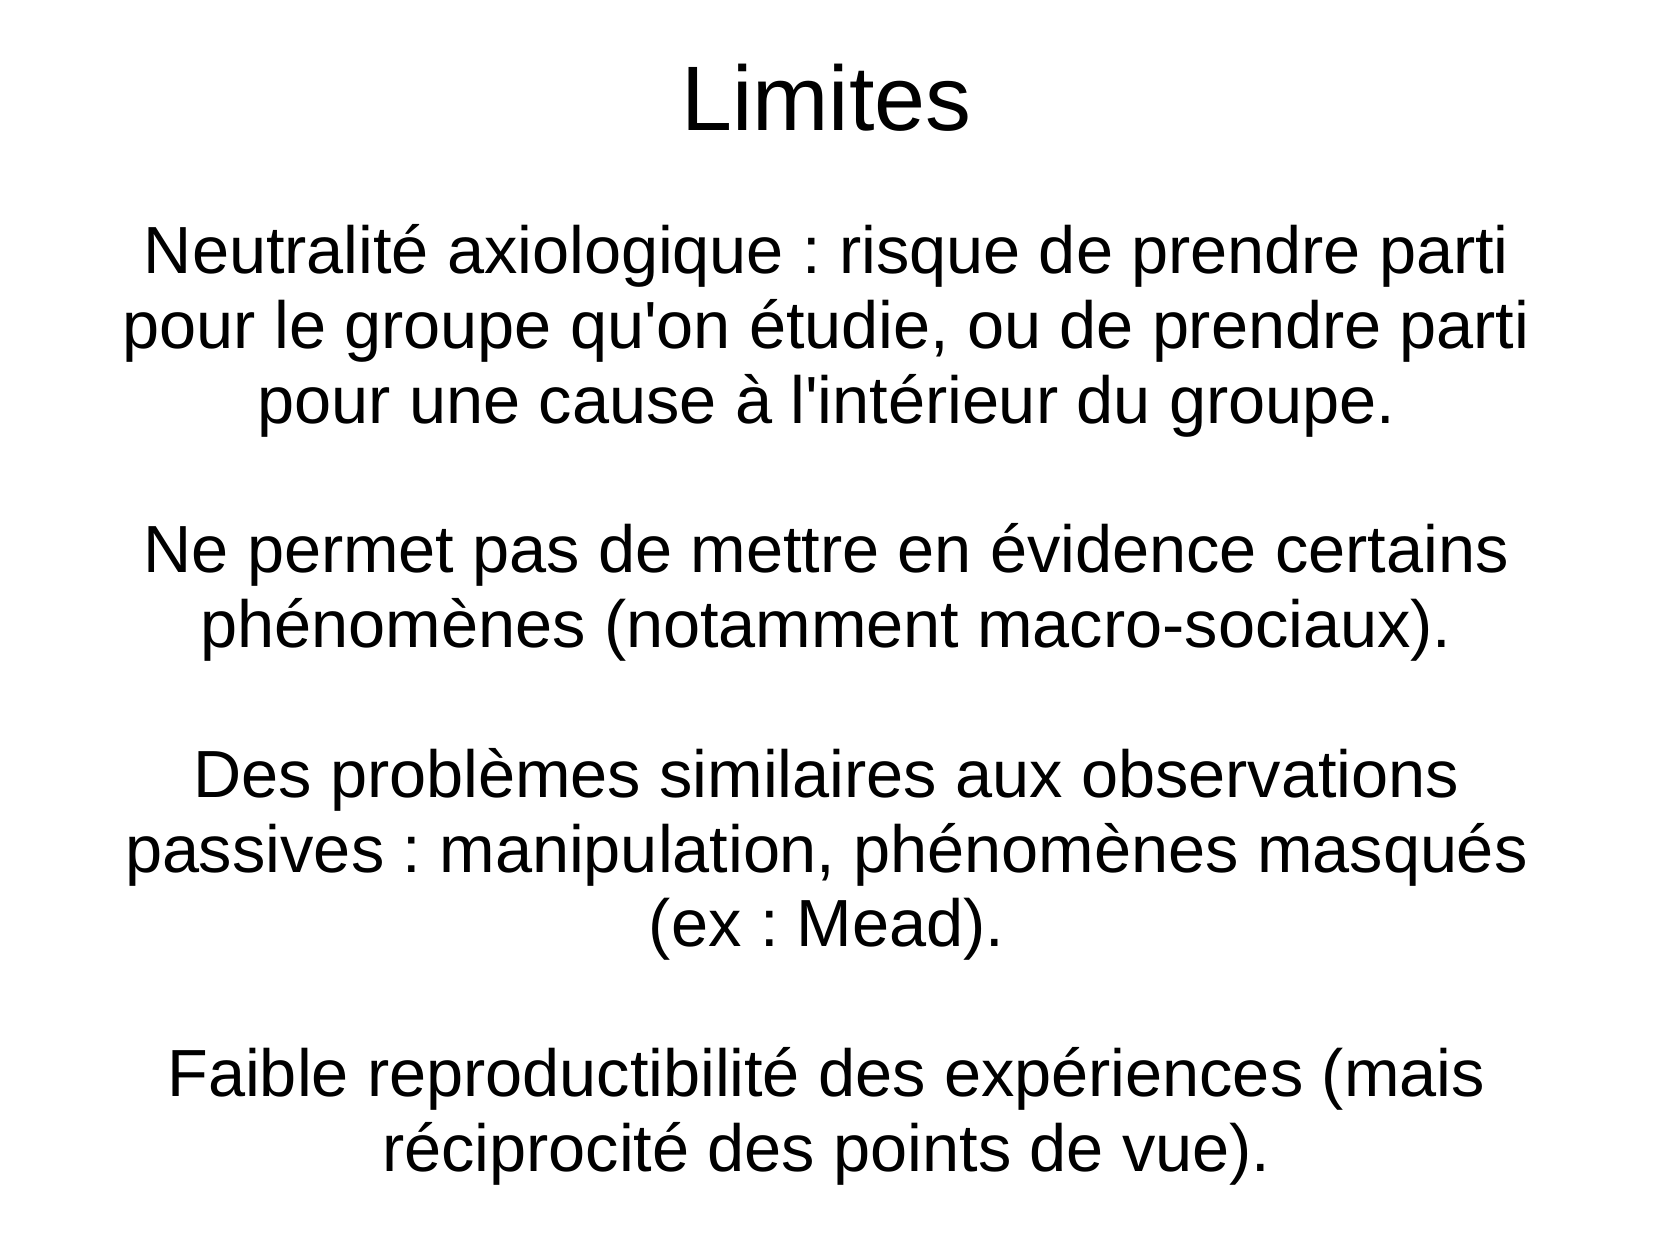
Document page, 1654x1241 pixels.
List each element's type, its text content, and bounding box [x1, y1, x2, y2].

title Limites [82, 2, 1571, 196]
subtitle Neutralité axiologique : risque de prendre parti pour le groupe qu'on étudie, ou de prendre parti pour une cause à l'intérieur du groupe. Ne permet pas de mettre en évidence certains phénomènes (notamment macro-sociaux). Des problèmes similaires aux observations passives : manipulation, phénomènes masqués (ex : Mead). Faible reproductibilité des expériences (mais réciprocité des points de vue). [82, 213, 1571, 1186]
